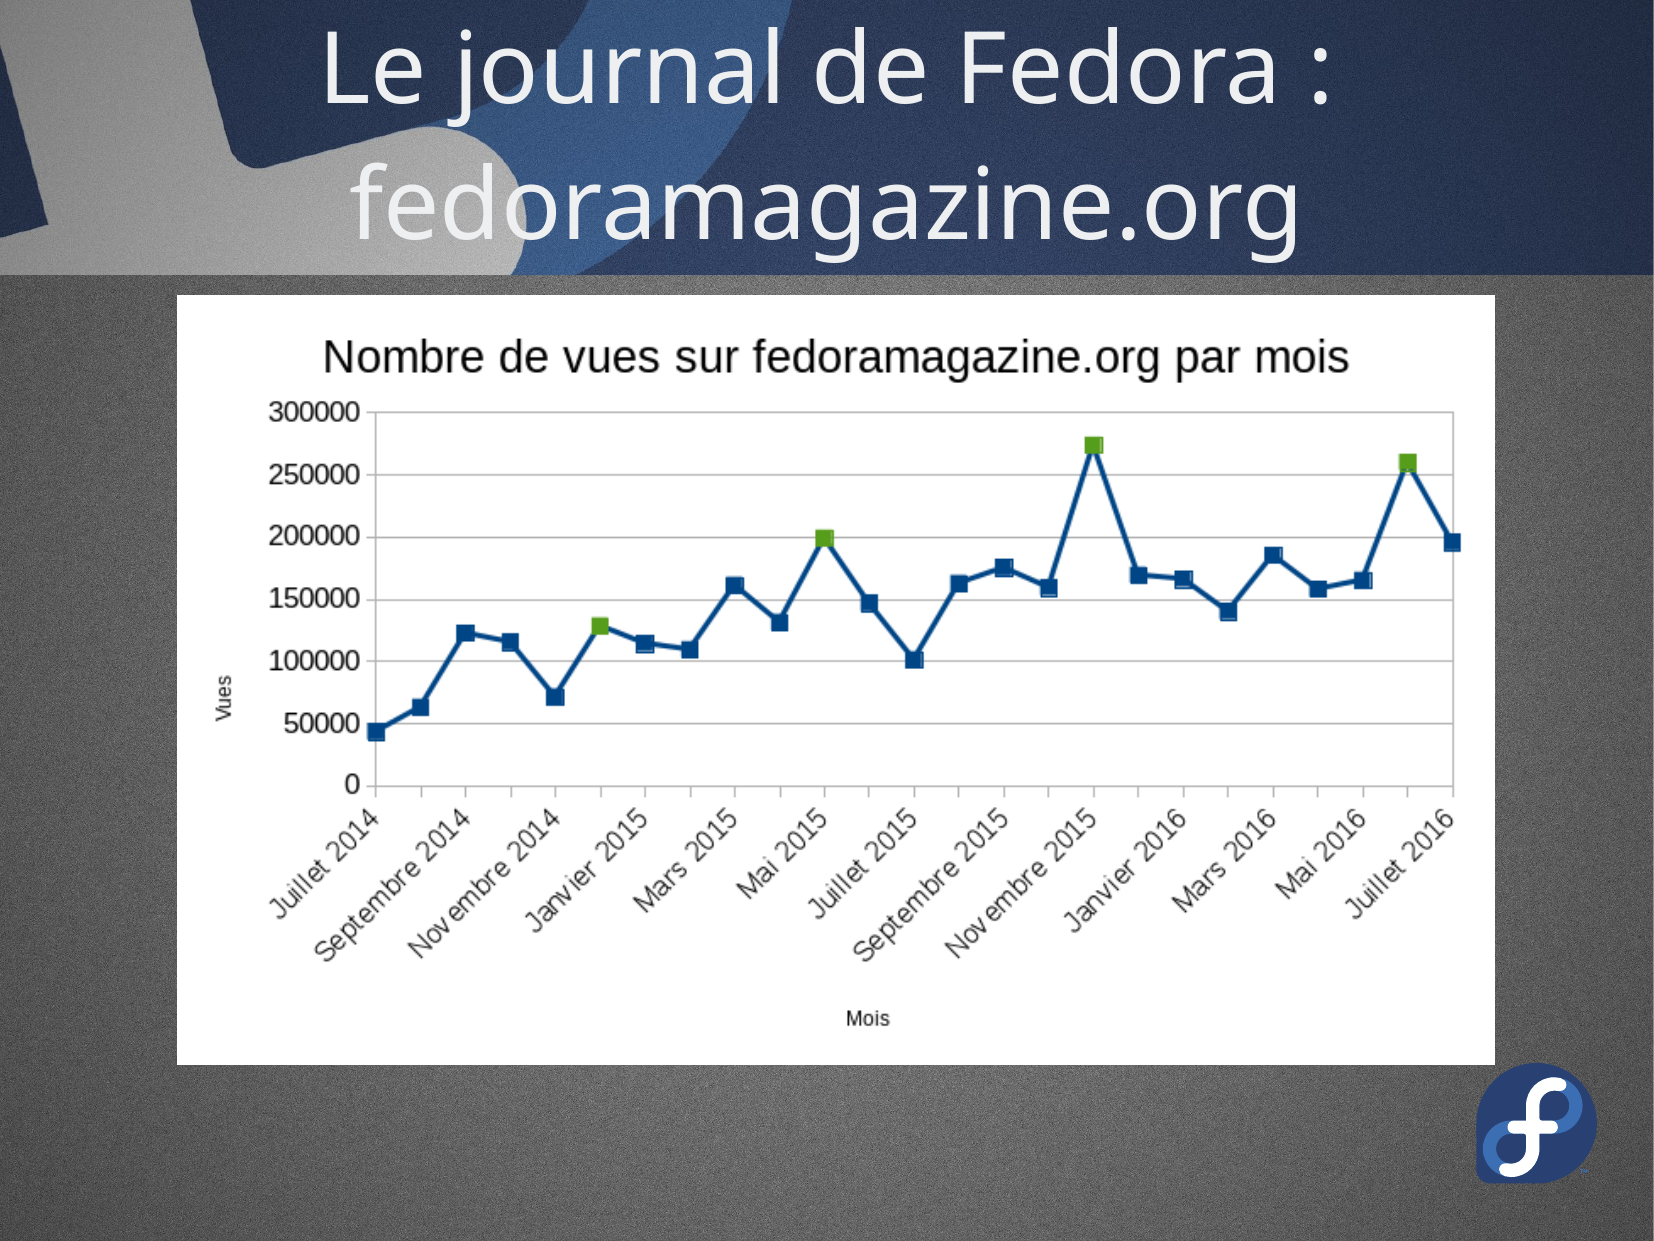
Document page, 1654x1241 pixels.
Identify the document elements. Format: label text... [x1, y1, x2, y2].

picture [0, 0, 1654, 1241]
title Le journal de Fedora : fedoramagazine.org [88, 29, 1565, 237]
